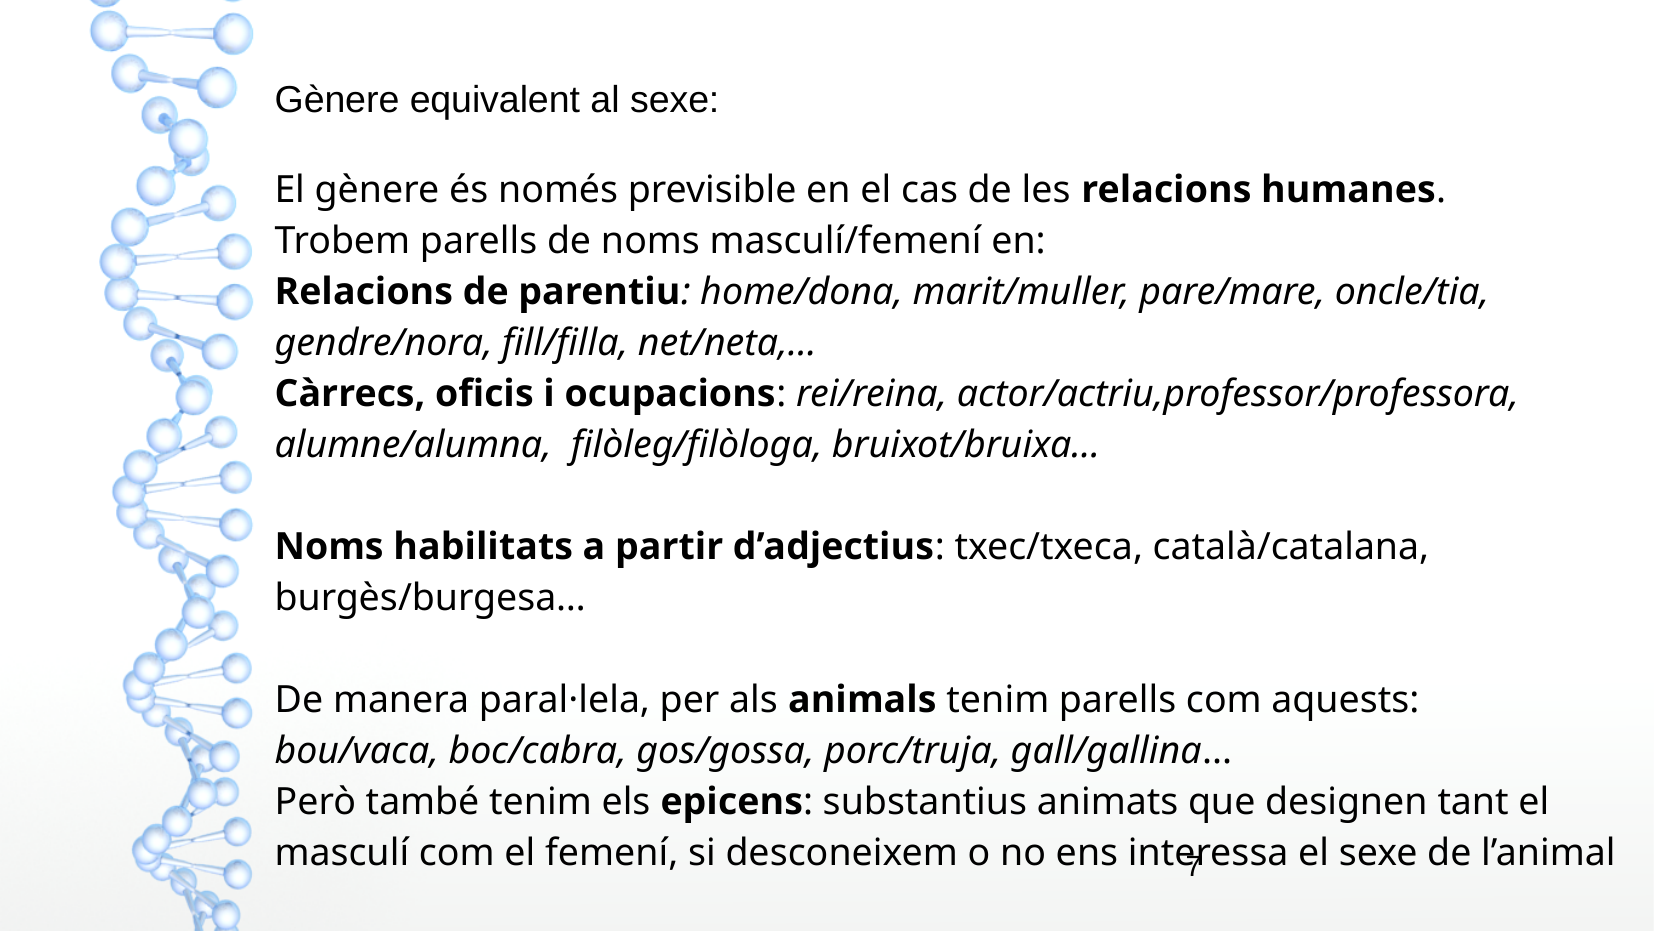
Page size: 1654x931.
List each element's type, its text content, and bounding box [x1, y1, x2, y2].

text_box <číslo> [1432, 847, 1444, 863]
picture [0, 0, 1654, 931]
text_box Gènere equivalent al sexe: El gènere és només previsible en el cas de les relacions humanes. Trobem parells de noms masculí/femení en: Relacions de parentiu: home/dona, marit/muller, pare/mare, oncle/tia, gendre/nora, fill/filla, net/neta,… Càrrecs, oficis i ocupacions: rei/reina, actor/actriu,professor/professora, alumne/alumna, filòleg/filòloga, bruixot/bruixa… Noms habilitats a partir d’adjectius: txec/txeca, català/catalana, burgès/burgesa… De manera paral·lela, per als animals tenim parells com aquests: bou/vaca, boc/cabra, gos/gossa, porc/truja, gall/gallina... Però també tenim els epicens: substantius animats que designen tant el masculí com el femení, si desconeixem o no ens interessa el sexe de l’animal [259, 70, 1593, 825]
text_box <číslo> [1185, 847, 1571, 912]
